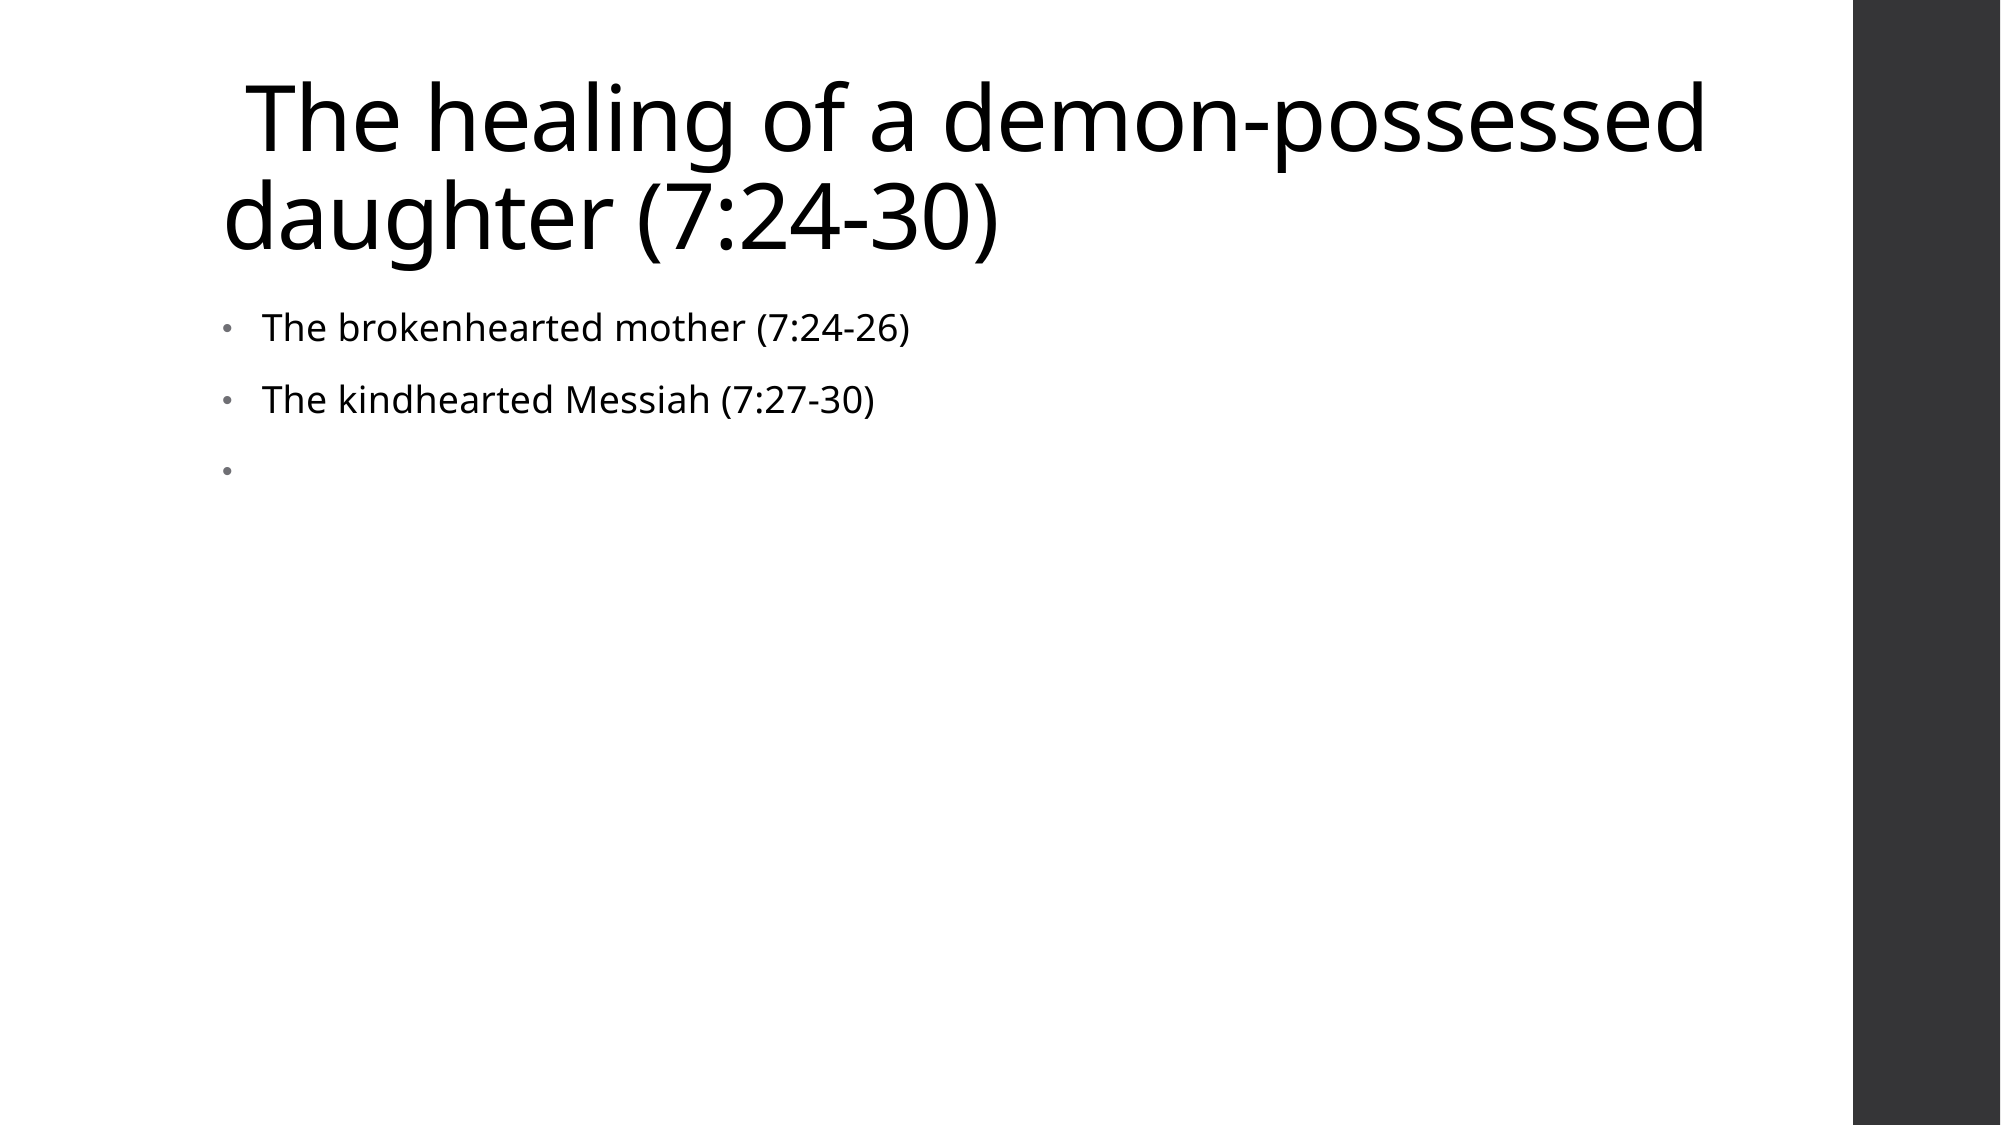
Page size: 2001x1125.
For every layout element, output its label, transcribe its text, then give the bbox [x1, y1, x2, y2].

list The brokenhearted mother (7:24-26) The kindhearted Messiah (7:27-30) [206, 299, 1617, 1014]
title The healing of a demon-possessed daughter (7:24-30) [206, 60, 1797, 278]
